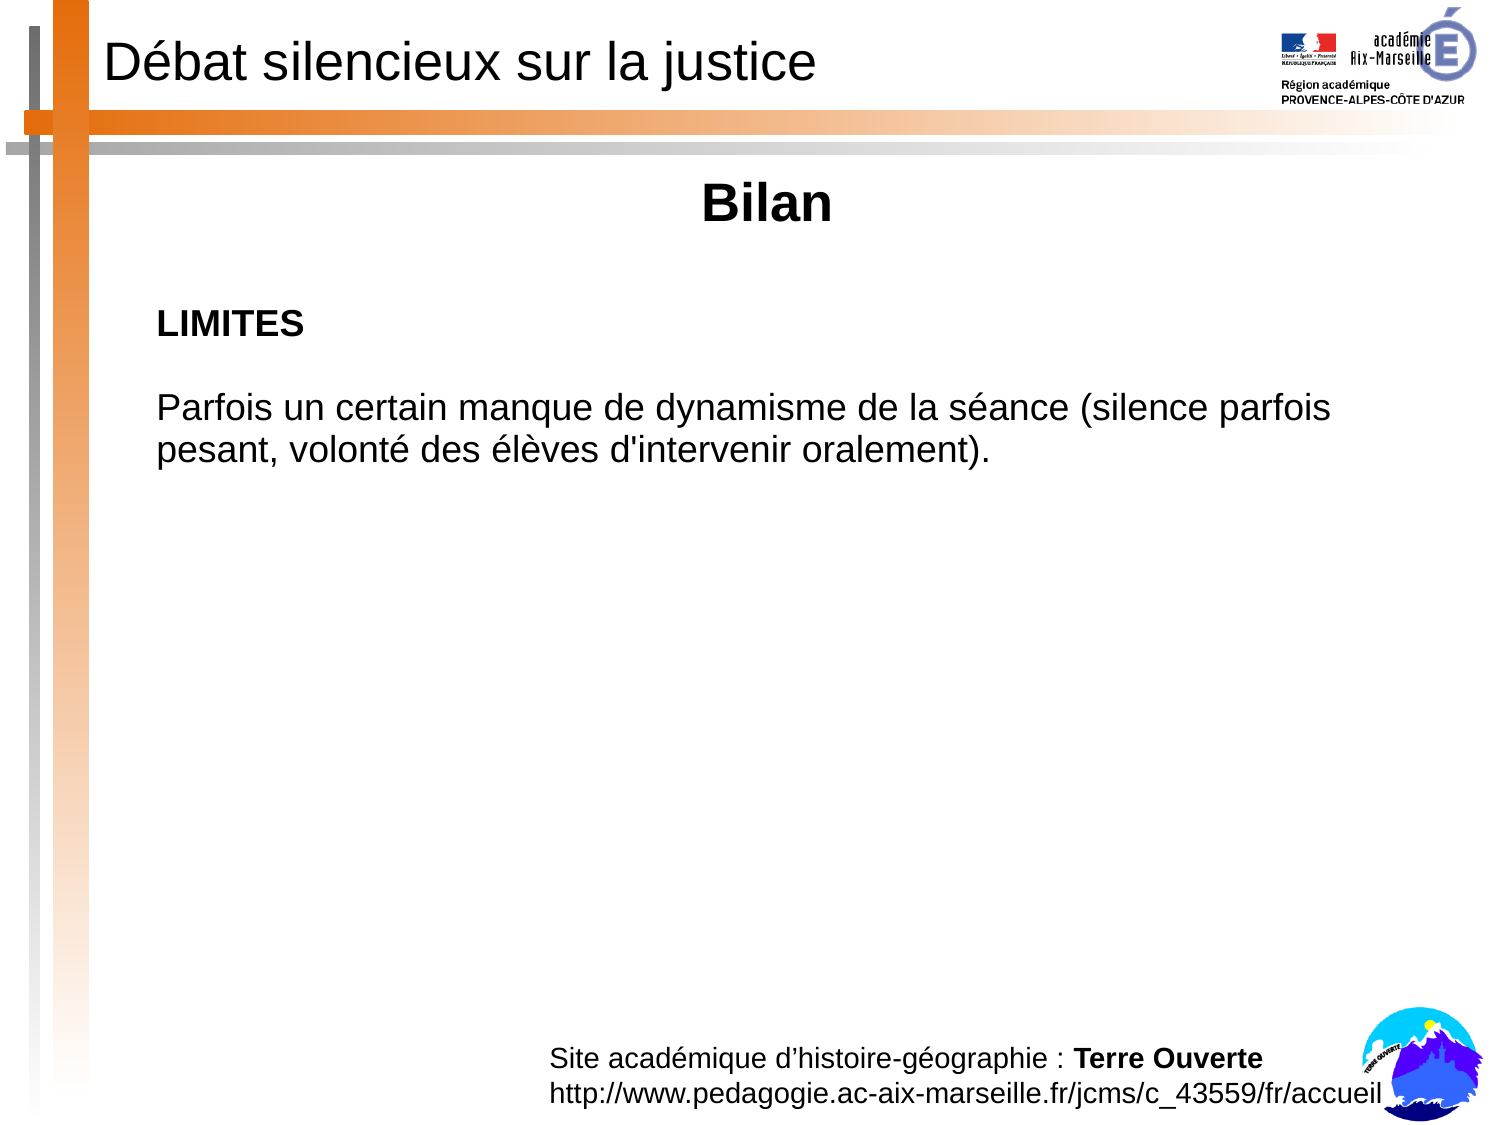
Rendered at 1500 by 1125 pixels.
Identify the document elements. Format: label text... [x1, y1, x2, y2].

picture [1360, 1006, 1484, 1122]
text_box [5, 0, 1454, 1121]
picture [1269, 0, 1484, 114]
text_box Site académique d’histoire-géographie : Terre Ouverte http://www.pedagogie.ac-aix-marseille.fr/jcms/c_43559/fr/accueil [534, 1031, 1399, 1117]
text_box Bilan [165, 165, 1371, 243]
text_box Débat silencieux sur la justice [88, 23, 1182, 99]
text_box LIMITES Parfois un certain manque de dynamisme de la séance (silence parfois pesant, volonté des élèves d'intervenir oralement). [141, 295, 1465, 565]
